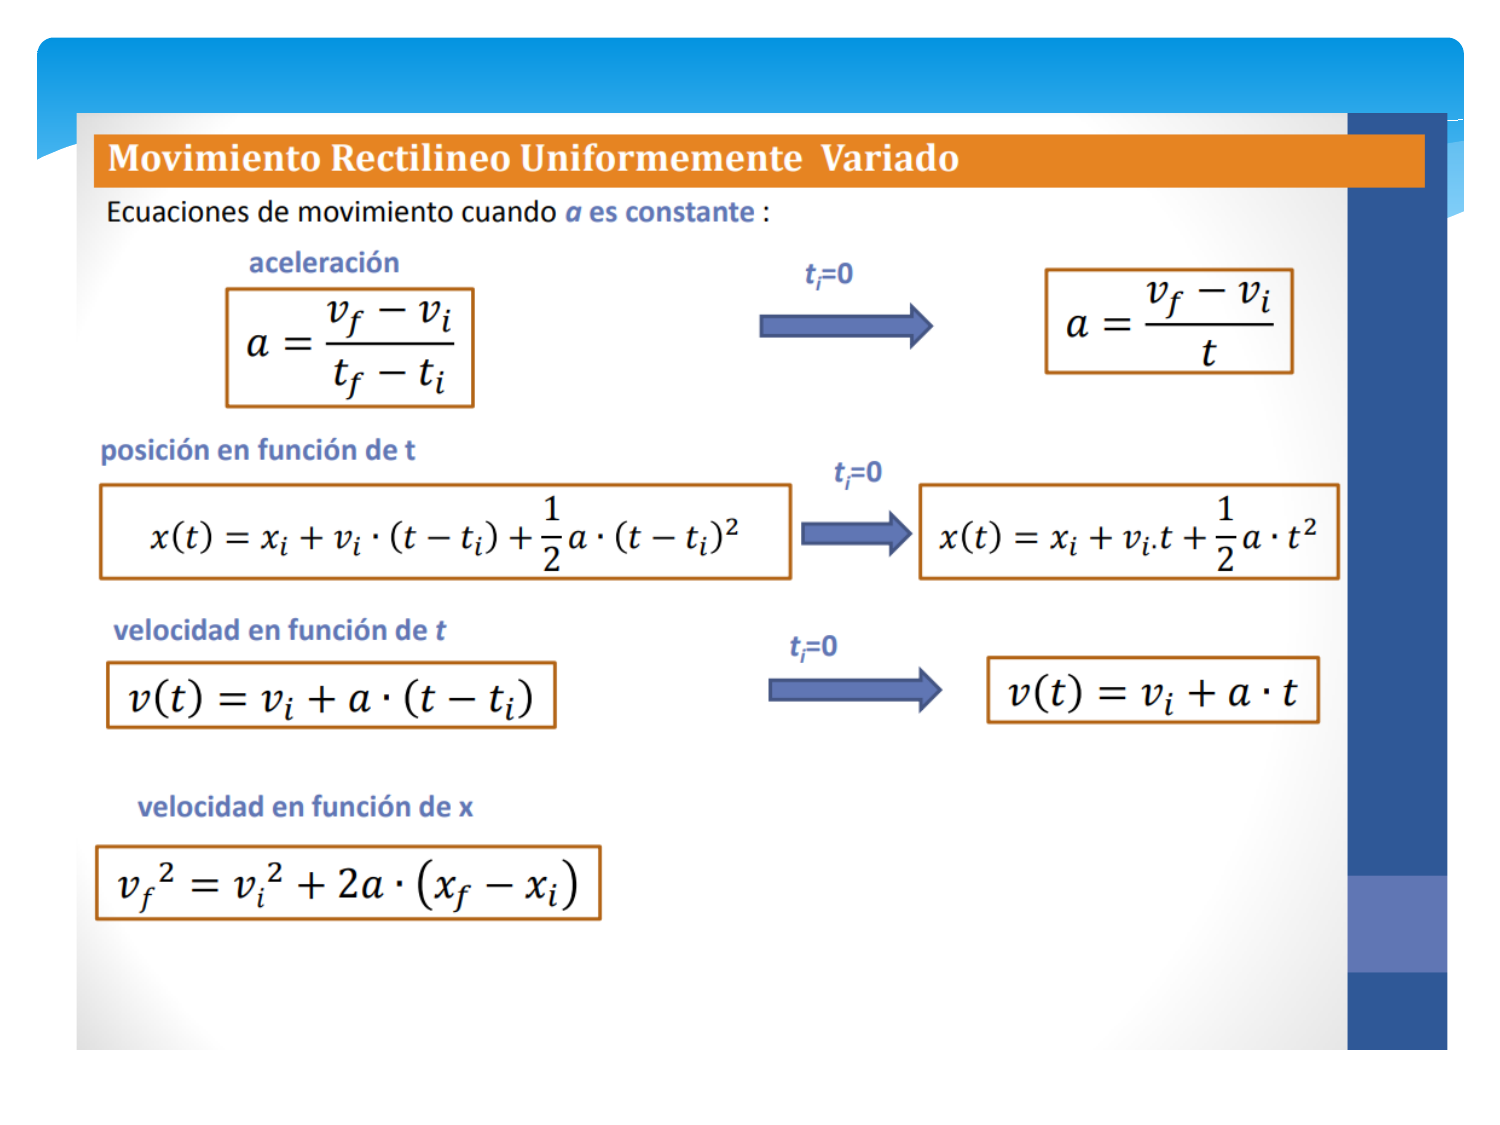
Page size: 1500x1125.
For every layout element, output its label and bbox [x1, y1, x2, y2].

picture [76, 113, 1448, 1050]
